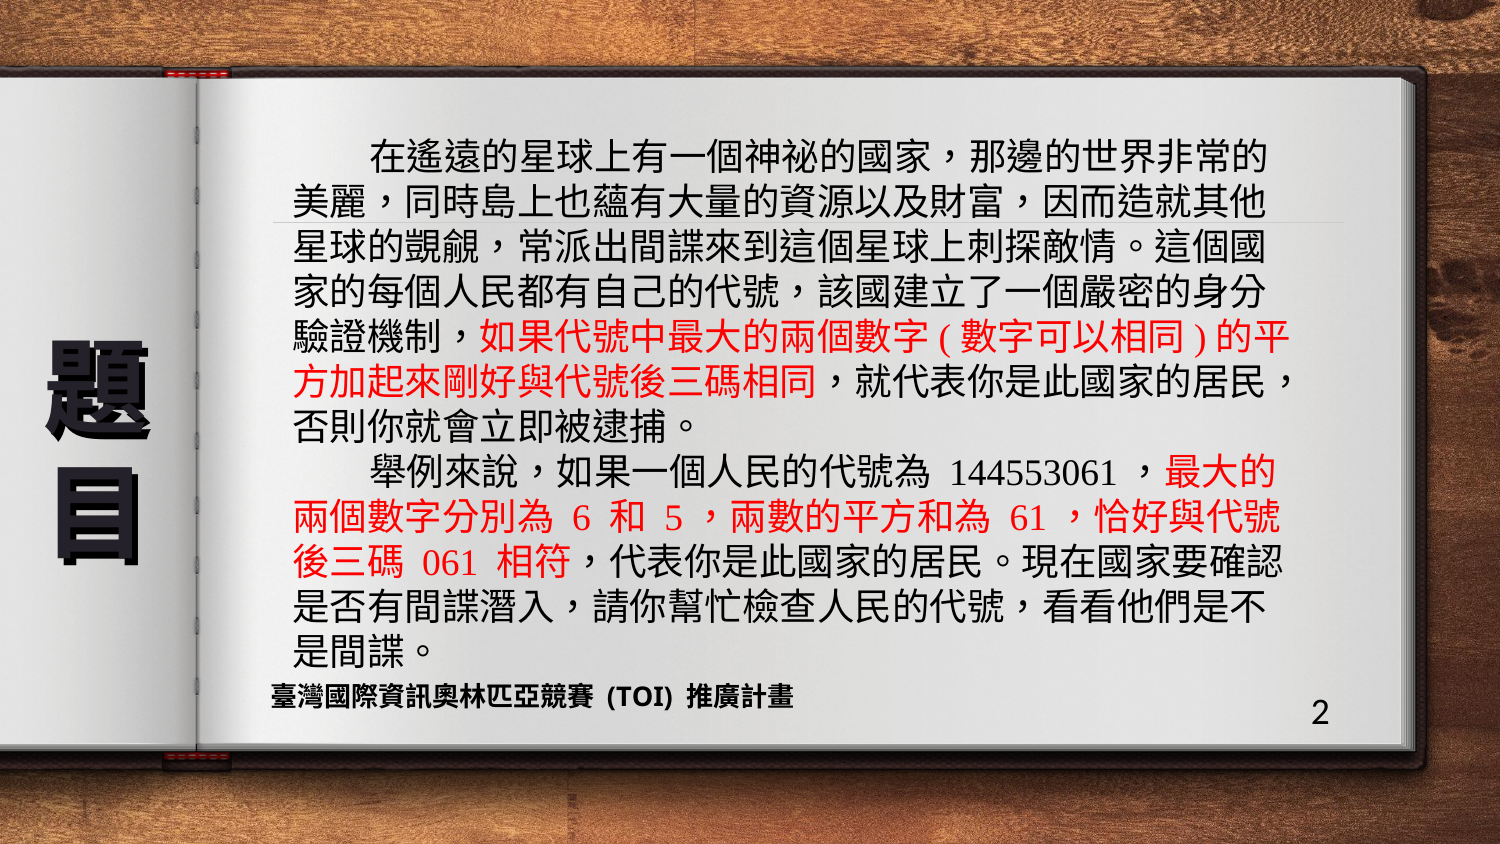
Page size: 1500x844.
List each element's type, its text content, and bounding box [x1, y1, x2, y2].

text_box 在遙遠的星球上有一個神祕的國家，那邊的世界非常的美麗，同時島上也蘊有大量的資源以及財富，因而造就其他星球的覬覦，常派出間諜來到這個星球上刺探敵情。這個國家的每個人民都有自己的代號，該國建立了一個嚴密的身分驗證機制，如果代號中最大的兩個數字(數字可以相同)的平方加起來剛好與代號後三碼相同，就代表你是此國家的居民，否則你就會立即被逮捕。 舉例來說，如果一個人民的代號為 144553061，最大的兩個數字分別為 6 和 5，兩數的平方和為 61，恰好與代號後三碼 061 相符，代表你是此國家的居民。現在國家要確認是否有間諜潛入，請你幫忙檢查人民的代號，看看他們是不是間諜。 [277, 126, 1311, 681]
text_box [1295, 672, 1386, 737]
title 題 目 [28, 306, 210, 552]
